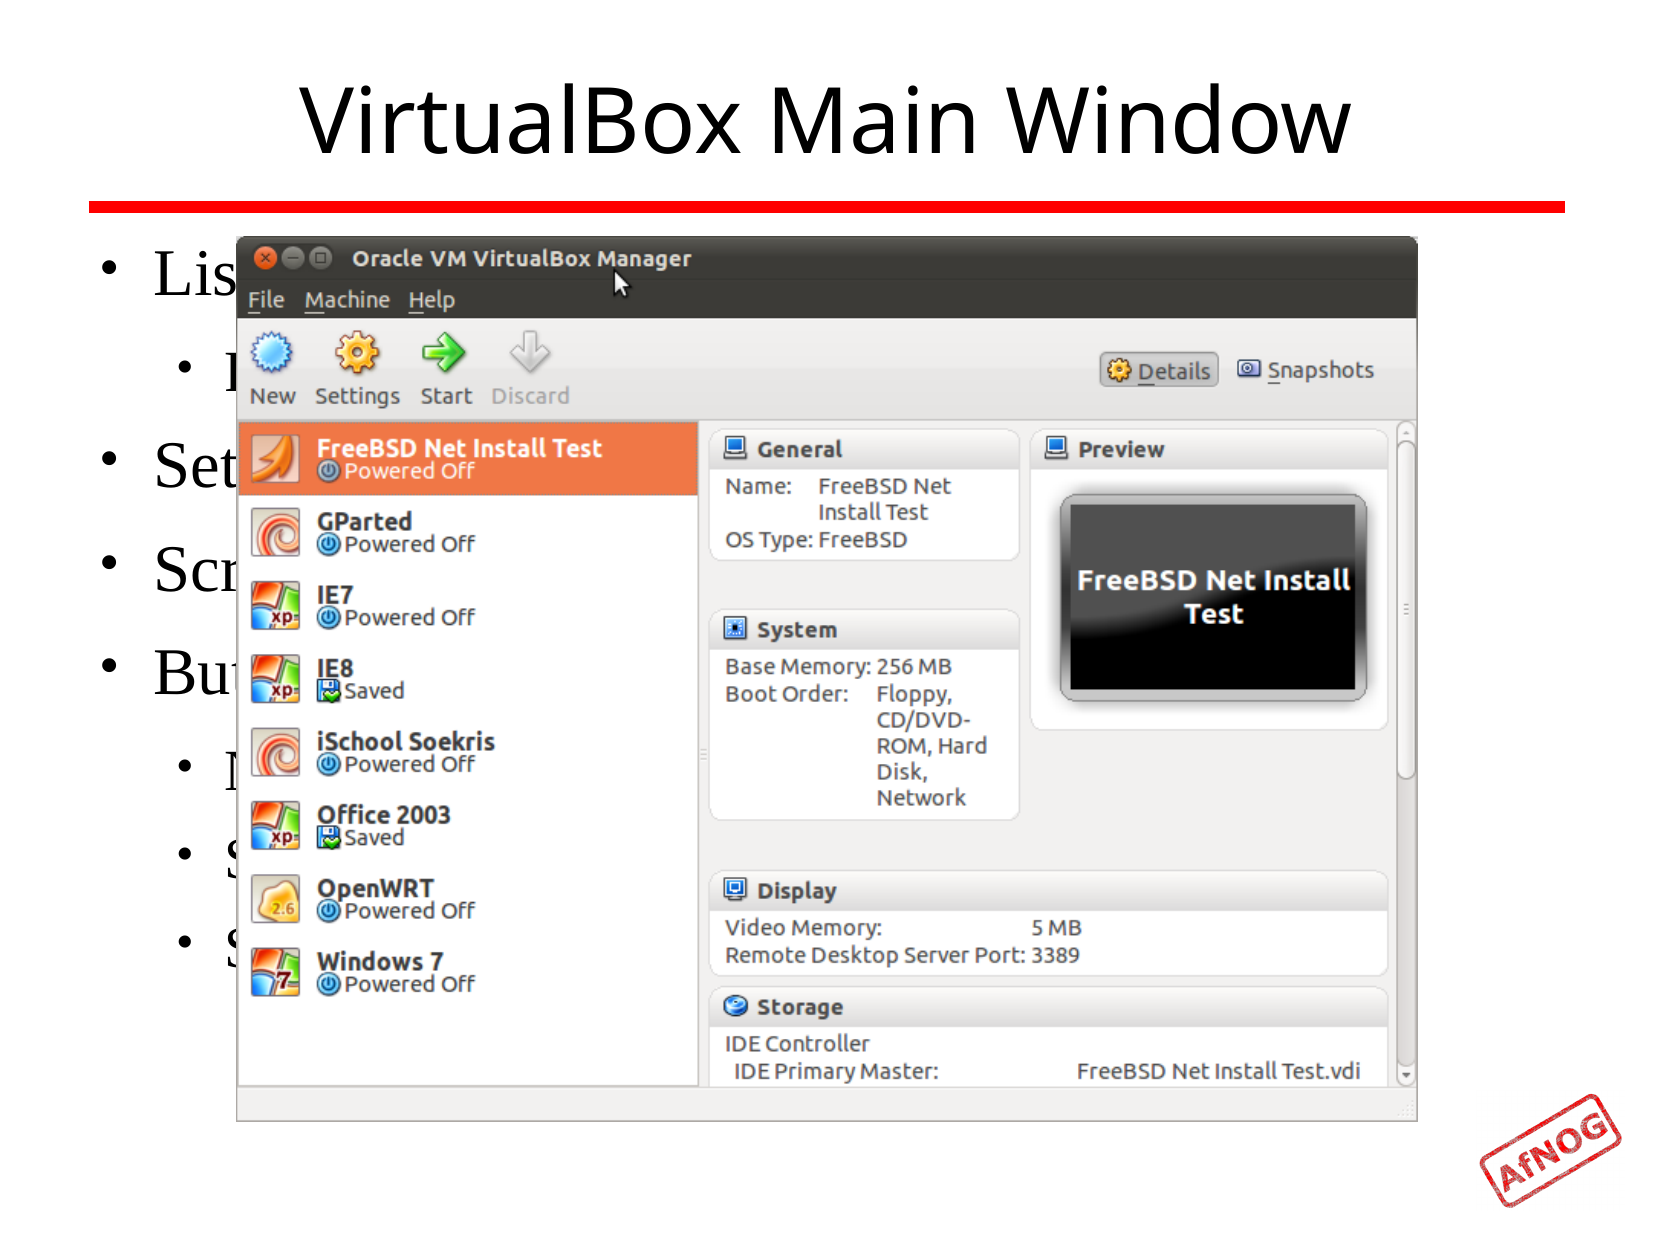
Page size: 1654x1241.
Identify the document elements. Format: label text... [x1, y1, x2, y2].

list List of virtual machines Probably empty! Settings of the selected virtual machine Screen preview Buttons to control VMs: New Settings Start [82, 236, 809, 1123]
picture [1476, 1090, 1625, 1211]
picture [383, 236, 1572, 1122]
title VirtualBox Main Window [88, 29, 1565, 207]
